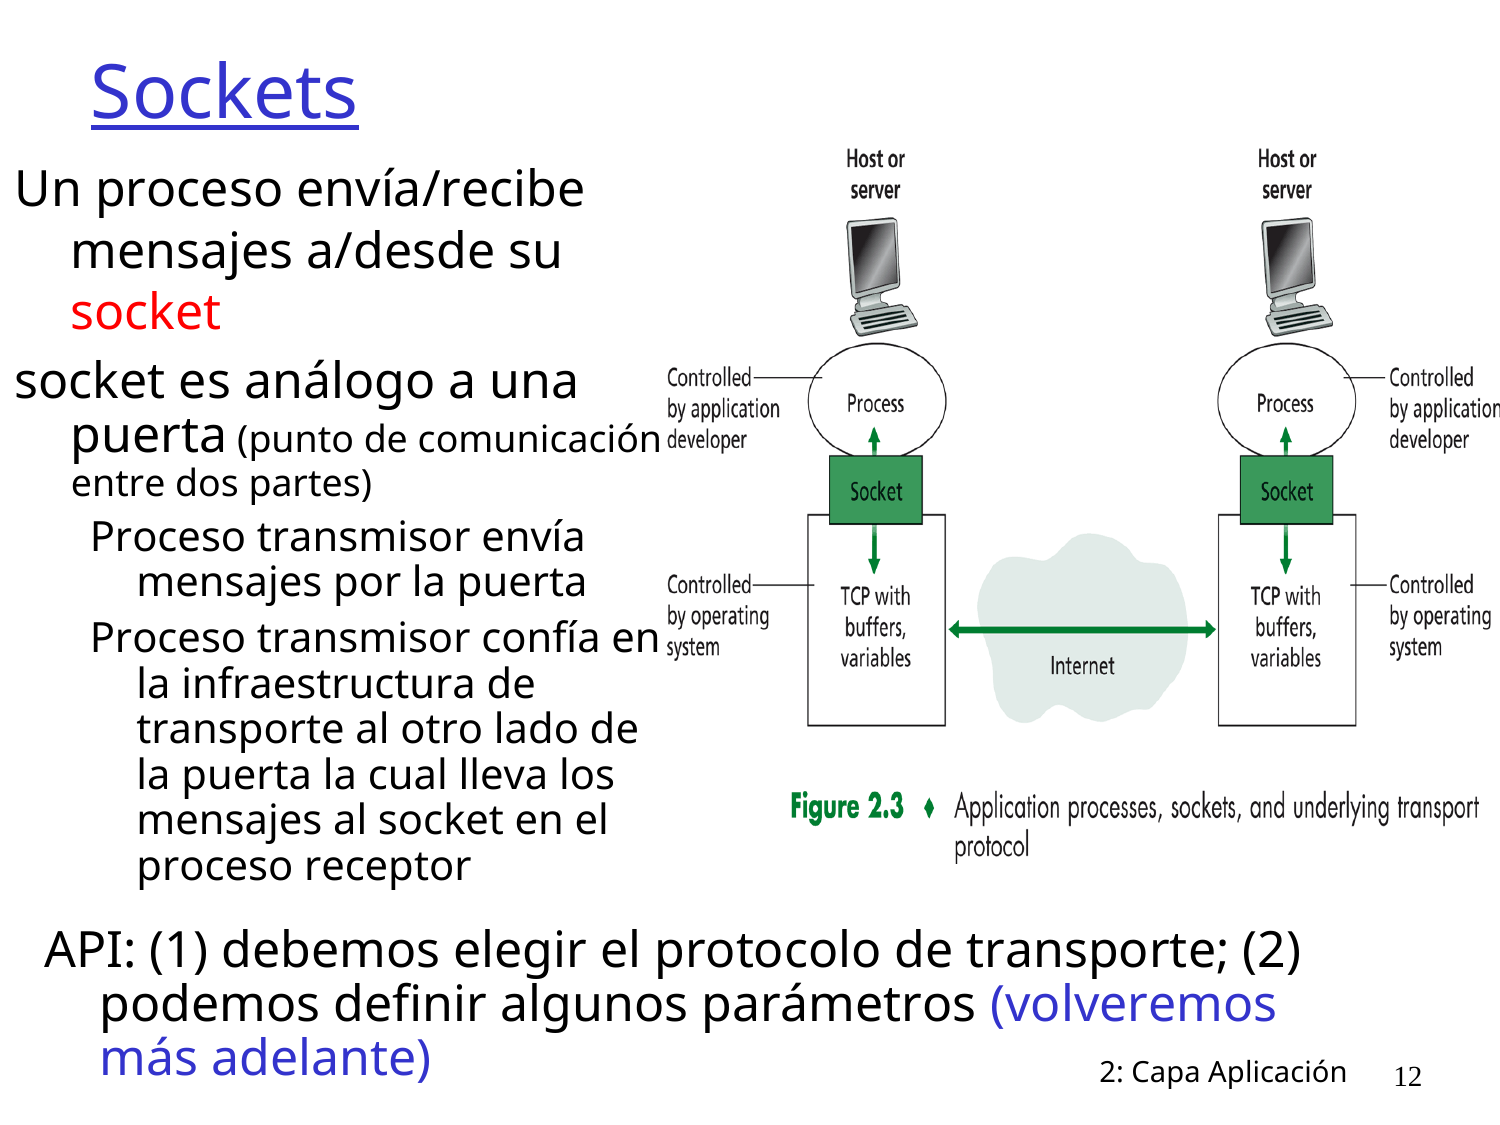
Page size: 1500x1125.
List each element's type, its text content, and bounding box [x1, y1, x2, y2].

picture [690, 148, 1500, 864]
list Un proceso envía/recibe mensajes a/desde su socket socket es análogo a una puerta (punto de comunicación entre dos partes) Proceso transmisor envía mensajes por la puerta Proceso transmisor confía en la infraestructura de transporte al otro lado de la puerta la cual lleva los mensajes al socket en el proceso receptor [0, 149, 690, 919]
text_box API: (1) debemos elegir el protocolo de transporte; (2) podemos definir algunos parámetros (volveremos más adelante) [29, 916, 1392, 1095]
title Sockets [76, 31, 1402, 152]
